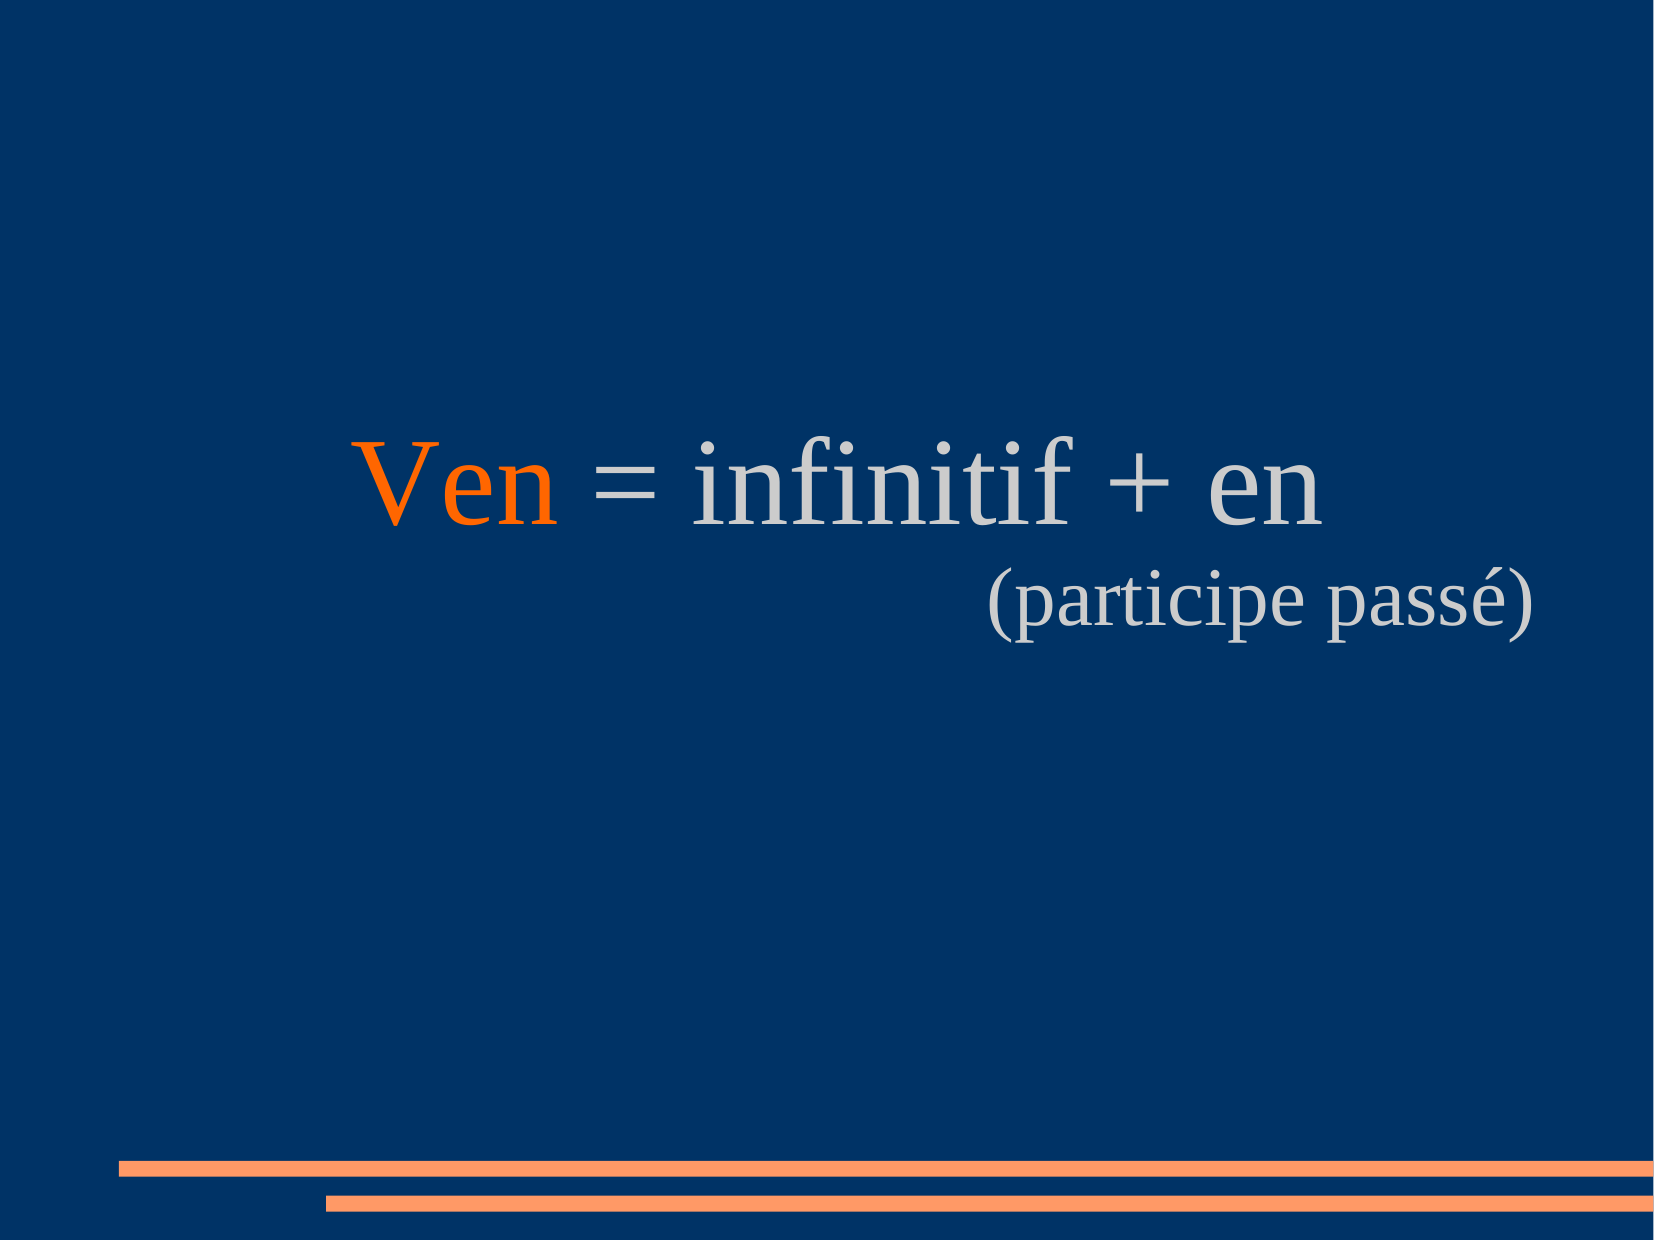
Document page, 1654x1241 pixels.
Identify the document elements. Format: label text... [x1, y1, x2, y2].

subtitle Ven = infinitif + en (participe passé) [118, 123, 1558, 934]
